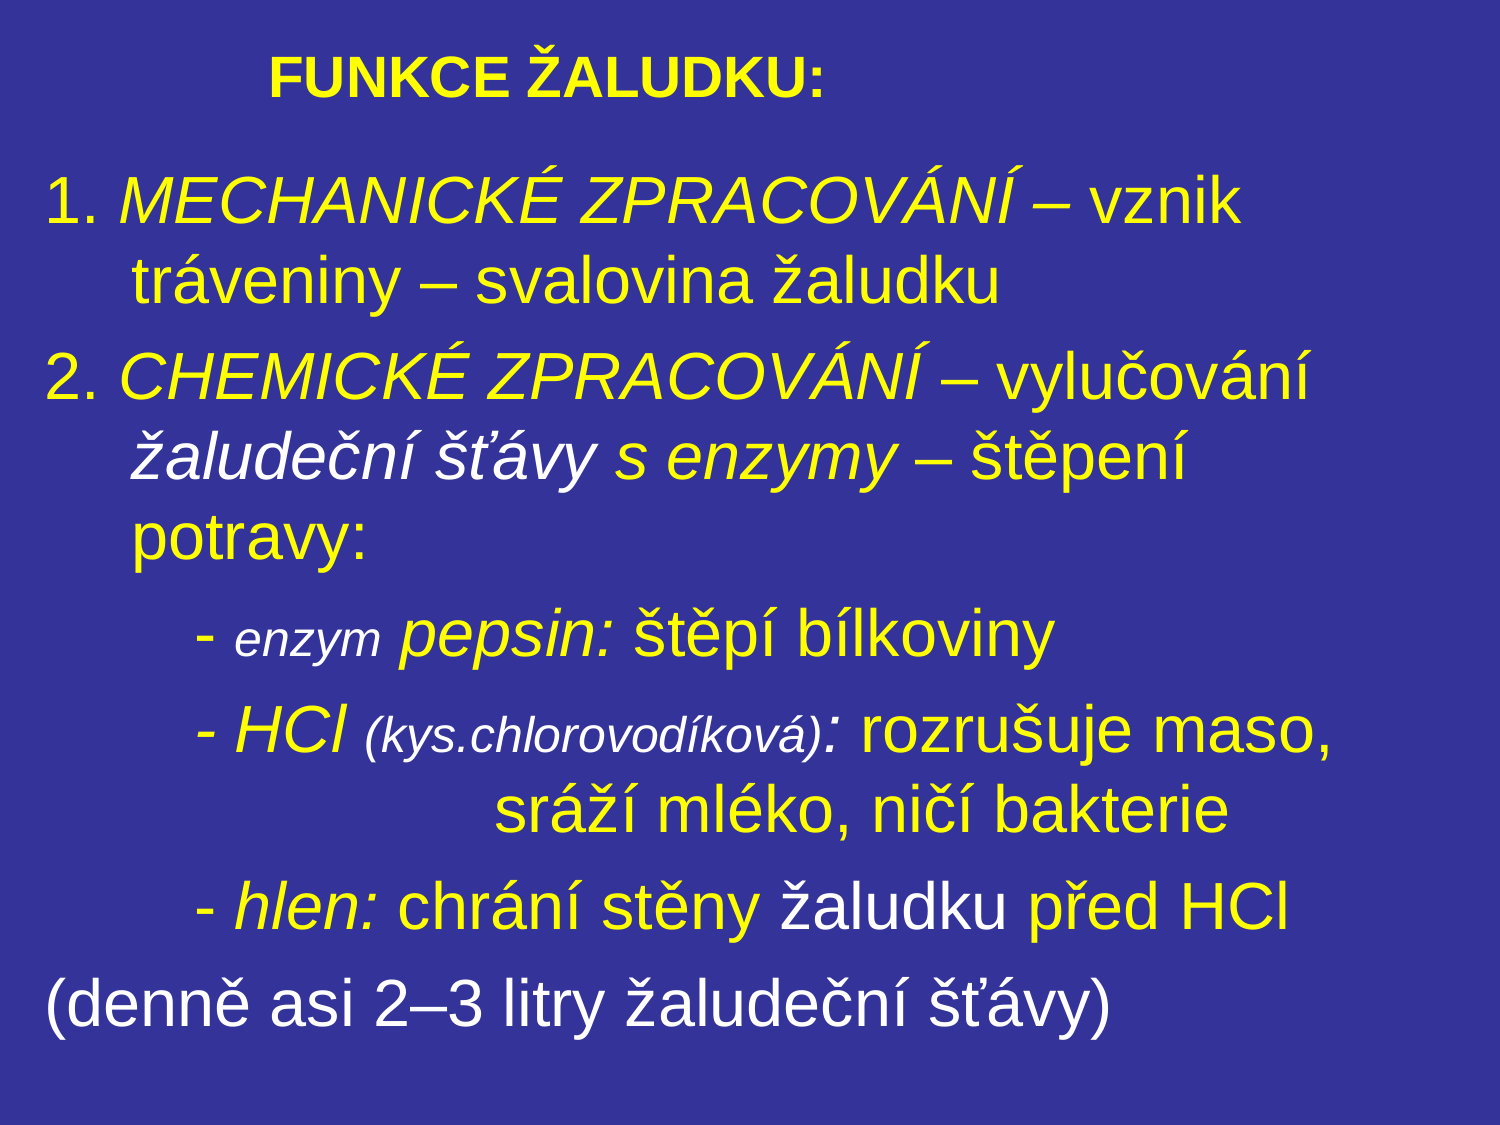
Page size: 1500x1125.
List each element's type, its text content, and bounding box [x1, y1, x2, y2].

text_box 1. MECHANICKÉ ZPRACOVÁNÍ – vznik tráveniny – svalovina žaludku 2. CHEMICKÉ ZPRACOVÁNÍ – vylučování žaludeční šťávy s enzymy – štěpení potravy: - enzym pepsin: štěpí bílkoviny - HCl (kys.chlorovodíková): rozrušuje maso, sráží mléko, ničí bakterie - hlen: chrání stěny žaludku před HCl (denně asi 2–3 litry žaludeční šťávy) [29, 148, 1471, 1071]
text_box FUNKCE ŽALUDKU: [253, 31, 1117, 117]
